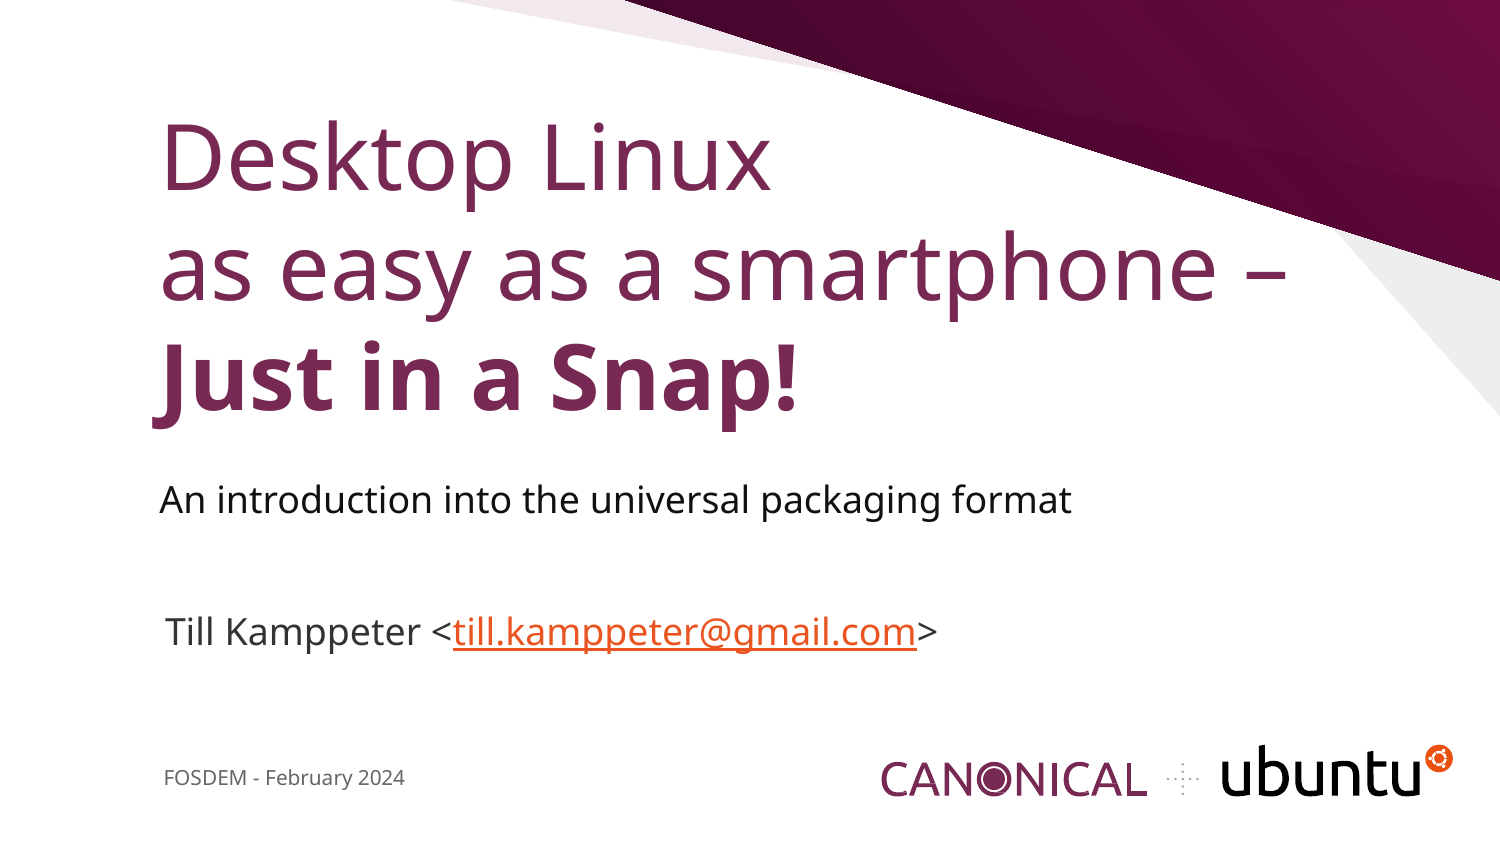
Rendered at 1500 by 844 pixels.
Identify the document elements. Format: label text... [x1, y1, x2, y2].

subtitle FOSDEM - February 2024 [152, 754, 695, 821]
title Desktop Linux as easy as a smartphone – Just in a Snap! An introduction into the universal packaging format [159, 150, 1341, 521]
subtitle Till Kamppeter <till.kamppeter@gmail.com> [164, 600, 1239, 749]
